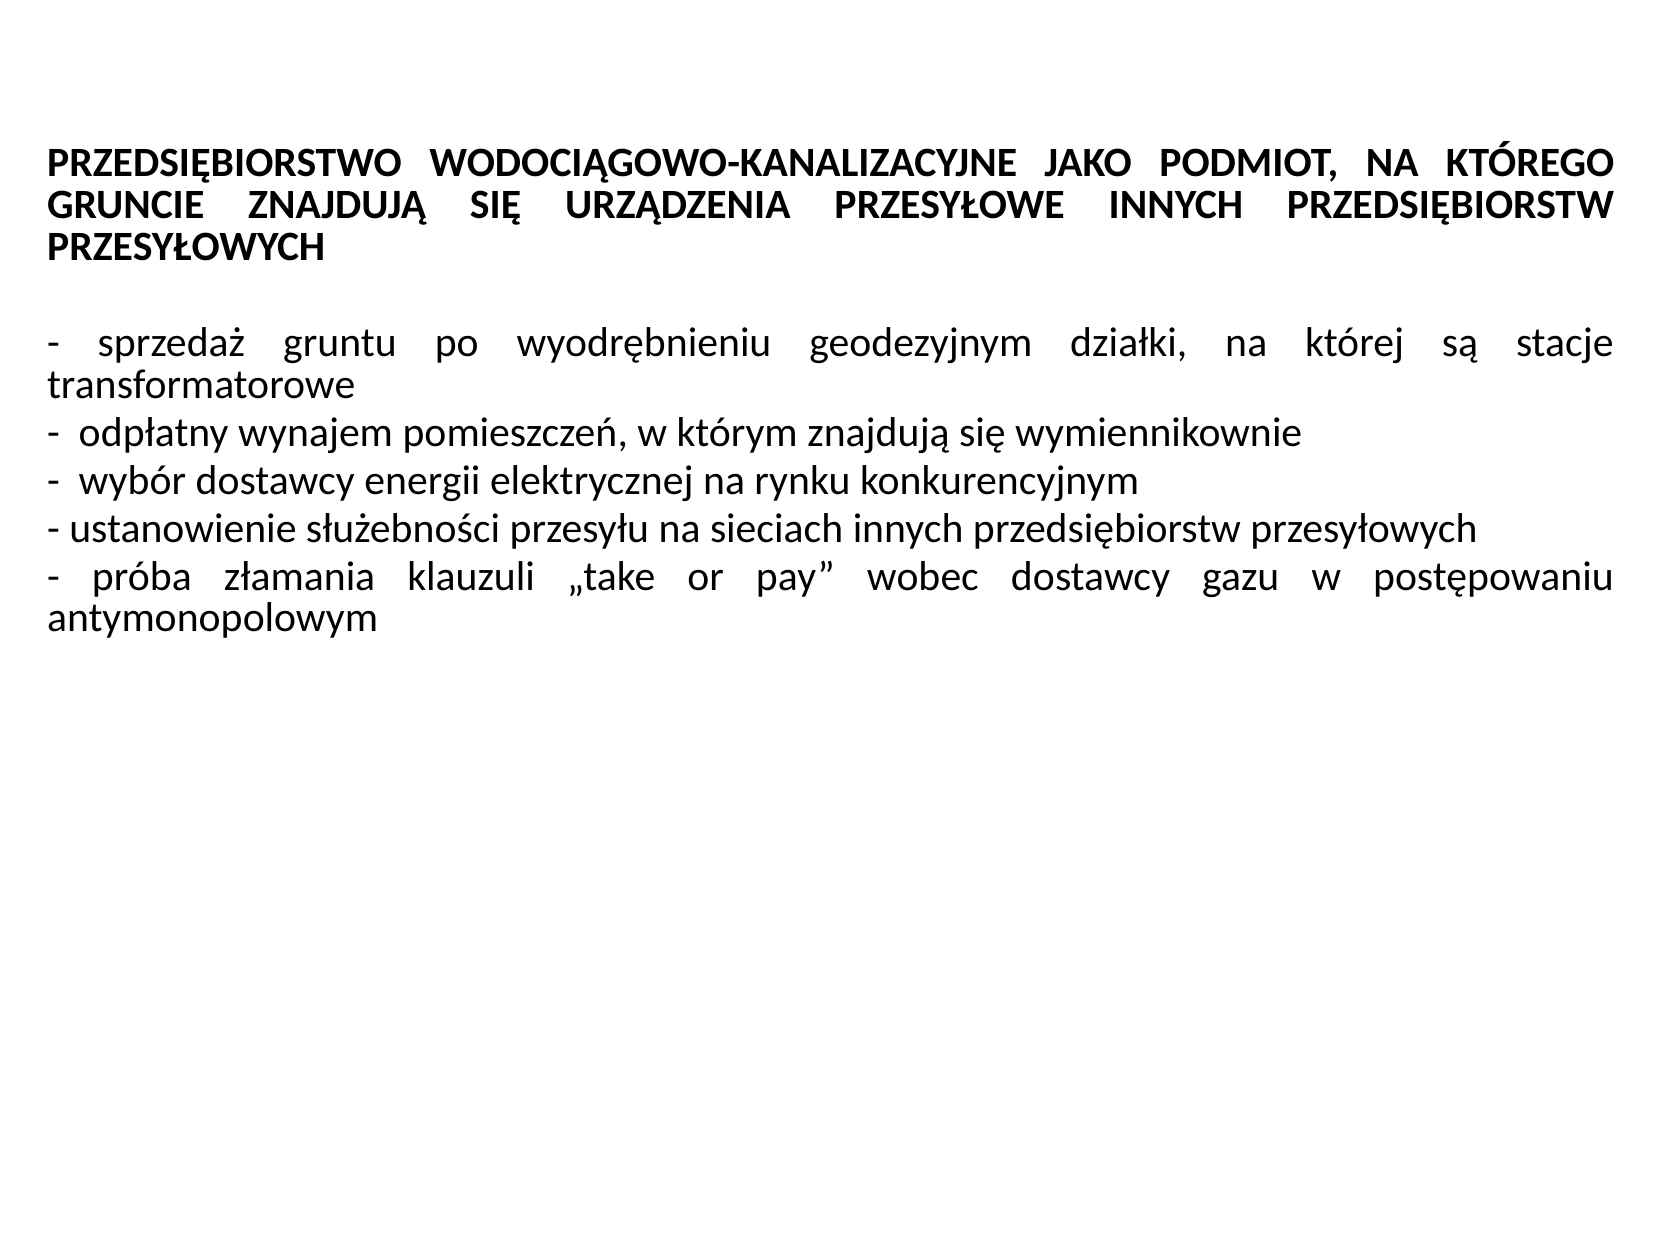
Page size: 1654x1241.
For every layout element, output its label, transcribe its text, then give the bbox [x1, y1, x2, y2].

list PRZEDSIĘBIORSTWO WODOCIĄGOWO-KANALIZACYJNE JAKO PODMIOT, NA KTÓREGO GRUNCIE ZNAJDUJĄ SIĘ URZĄDZENIA PRZESYŁOWE INNYCH PRZEDSIĘBIORSTW PRZESYŁOWYCH - sprzedaż gruntu po wyodrębnieniu geodezyjnym działki, na której są stacje transformatorowe - odpłatny wynajem pomieszczeń, w którym znajdują się wymiennikownie - wybór dostawcy energii elektrycznej na rynku konkurencyjnym - ustanowienie służebności przesyłu na sieciach innych przedsiębiorstw przesyłowych - próba złamania klauzuli „take or pay” wobec dostawcy gazu w postępowaniu antymonopolowym [47, 49, 1615, 1174]
